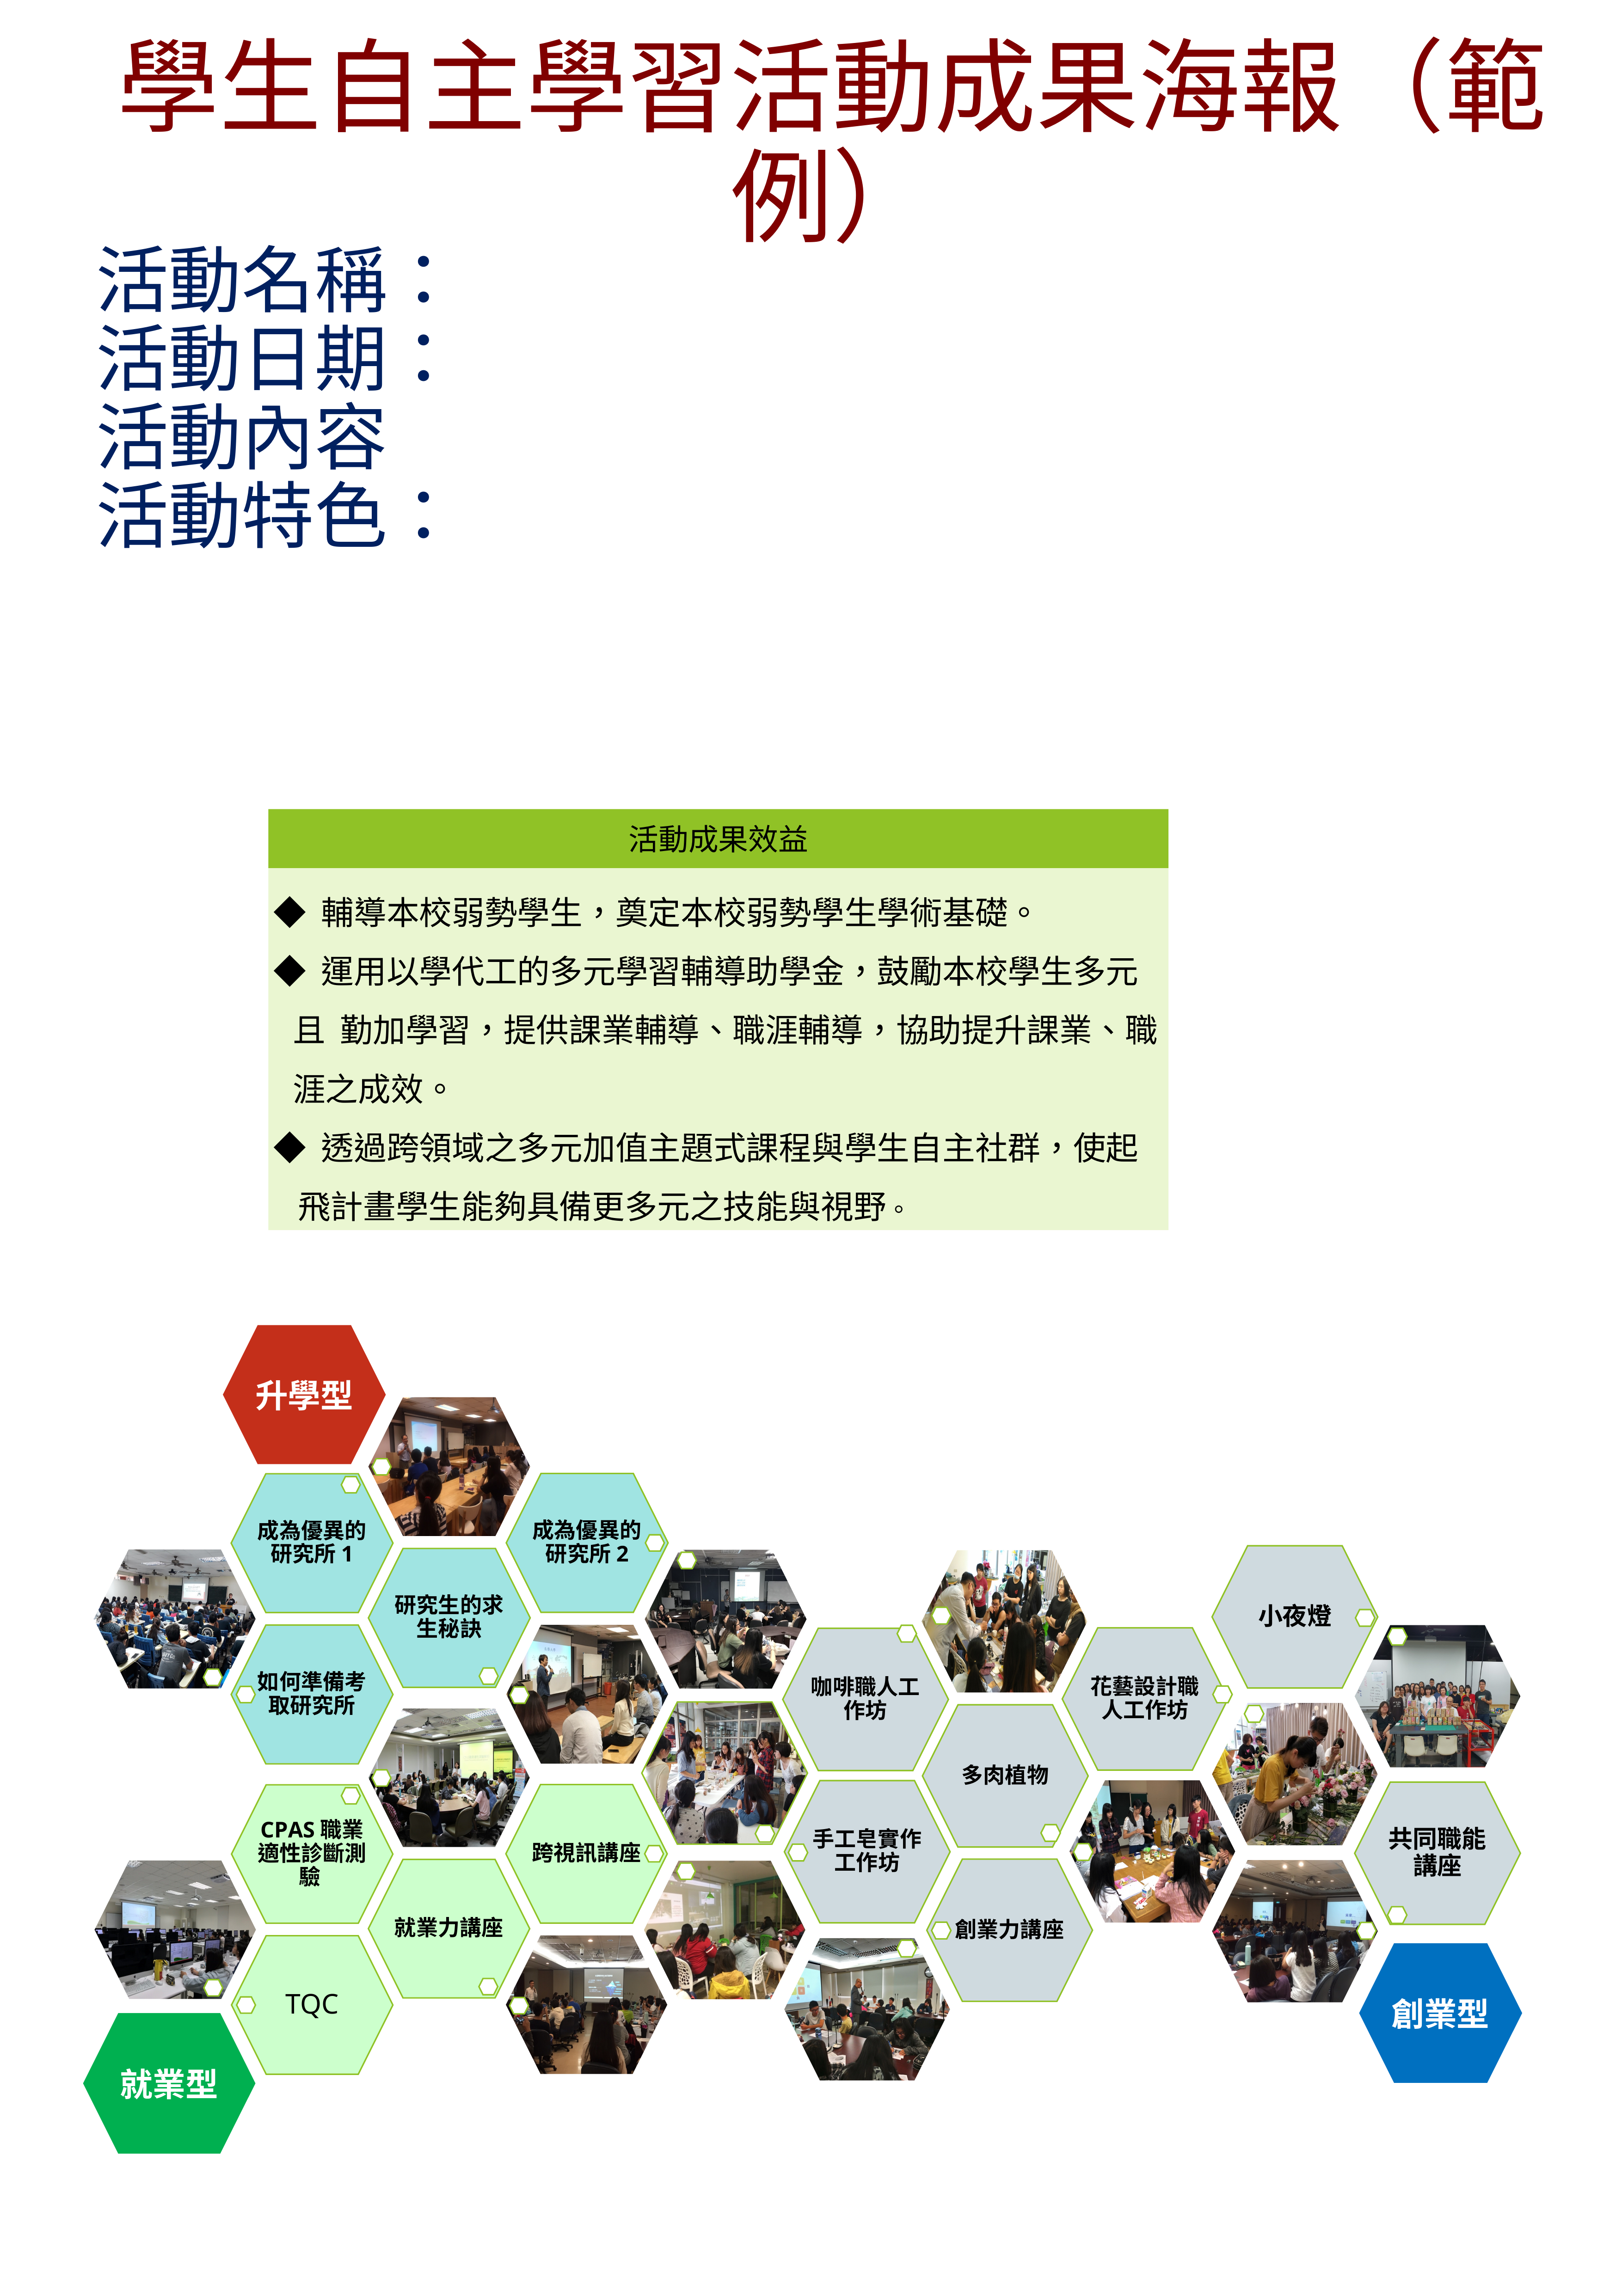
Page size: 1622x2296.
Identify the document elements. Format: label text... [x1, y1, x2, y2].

text_box [94, 1860, 256, 1999]
text_box [506, 1625, 668, 1764]
text_box [479, 1978, 498, 1995]
text_box 手工皂實作工作坊 [784, 1781, 950, 1923]
text_box [236, 1996, 256, 2014]
text_box 學生自主學習活動成果海報（範例） [43, 33, 1622, 227]
text_box [93, 1549, 256, 1689]
text_box [645, 1535, 664, 1551]
text_box [784, 1938, 950, 2081]
text_box [1213, 1686, 1232, 1703]
text_box [1387, 1906, 1407, 1923]
text_box [1069, 1780, 1235, 1923]
text_box 研究生的求生秘訣 [368, 1548, 530, 1688]
text_box [1212, 1703, 1378, 1845]
text_box CPAS職業適性診斷測驗 [231, 1785, 393, 1923]
text_box [642, 1702, 808, 1844]
text_box 多肉植物 [922, 1705, 1088, 1847]
text_box [931, 1922, 951, 1939]
text_box [1212, 1860, 1378, 2002]
text_box [341, 1476, 361, 1493]
text_box 共同職能講座 [1354, 1782, 1521, 1925]
text_box TQC [231, 1935, 393, 2075]
text_box 就業型 [83, 2013, 256, 2154]
text_box 升學型 [223, 1325, 386, 1464]
text_box [479, 1668, 498, 1684]
text_box 創業力講座 [927, 1859, 1093, 2002]
text_box 就業力講座 [368, 1859, 530, 1998]
text_box [341, 1788, 361, 1804]
text_box 成為優異的研究所2 [506, 1473, 668, 1612]
text_box [368, 1708, 530, 1847]
text_box [1354, 1625, 1521, 1768]
text_box [1041, 1825, 1061, 1842]
text_box 小夜燈 [1212, 1545, 1378, 1688]
text_box [645, 1845, 664, 1862]
text_box [897, 1625, 917, 1642]
text_box ◆ 輔導本校弱勢學生，奠定本校弱勢學生學術基礎。 ◆ 運用以學代工的多元學習輔導助學金，鼓勵本校學生多元且 勤加學習，提供課業輔導、職涯輔導，協助提升課業、職涯之成效。 ◆ 透過跨領域之多元加值主題式課程與學生自主社群，使起飛計畫學生能夠具備更多元之技能與視野。 [268, 868, 1169, 1231]
text_box 如何準備考取研究所 [231, 1625, 393, 1764]
text_box 成為優異的研究所1 [231, 1474, 393, 1613]
text_box 創業型 [1359, 1943, 1523, 2083]
text_box [1355, 1609, 1375, 1627]
text_box [368, 1397, 530, 1536]
text_box 花藝設計職人工作坊 [1062, 1628, 1226, 1770]
text_box [644, 1861, 805, 1999]
text_box [922, 1550, 1087, 1693]
text_box [506, 1935, 668, 2074]
text_box [645, 1549, 807, 1689]
title 活動名稱： 活動日期： 活動內容 活動特色： [89, 229, 1488, 573]
text_box [236, 1686, 255, 1703]
text_box 跨視訊講座 [506, 1784, 668, 1923]
text_box 活動成果效益 [268, 809, 1169, 868]
text_box 咖啡職人工作坊 [782, 1628, 949, 1771]
text_box [788, 1844, 808, 1861]
